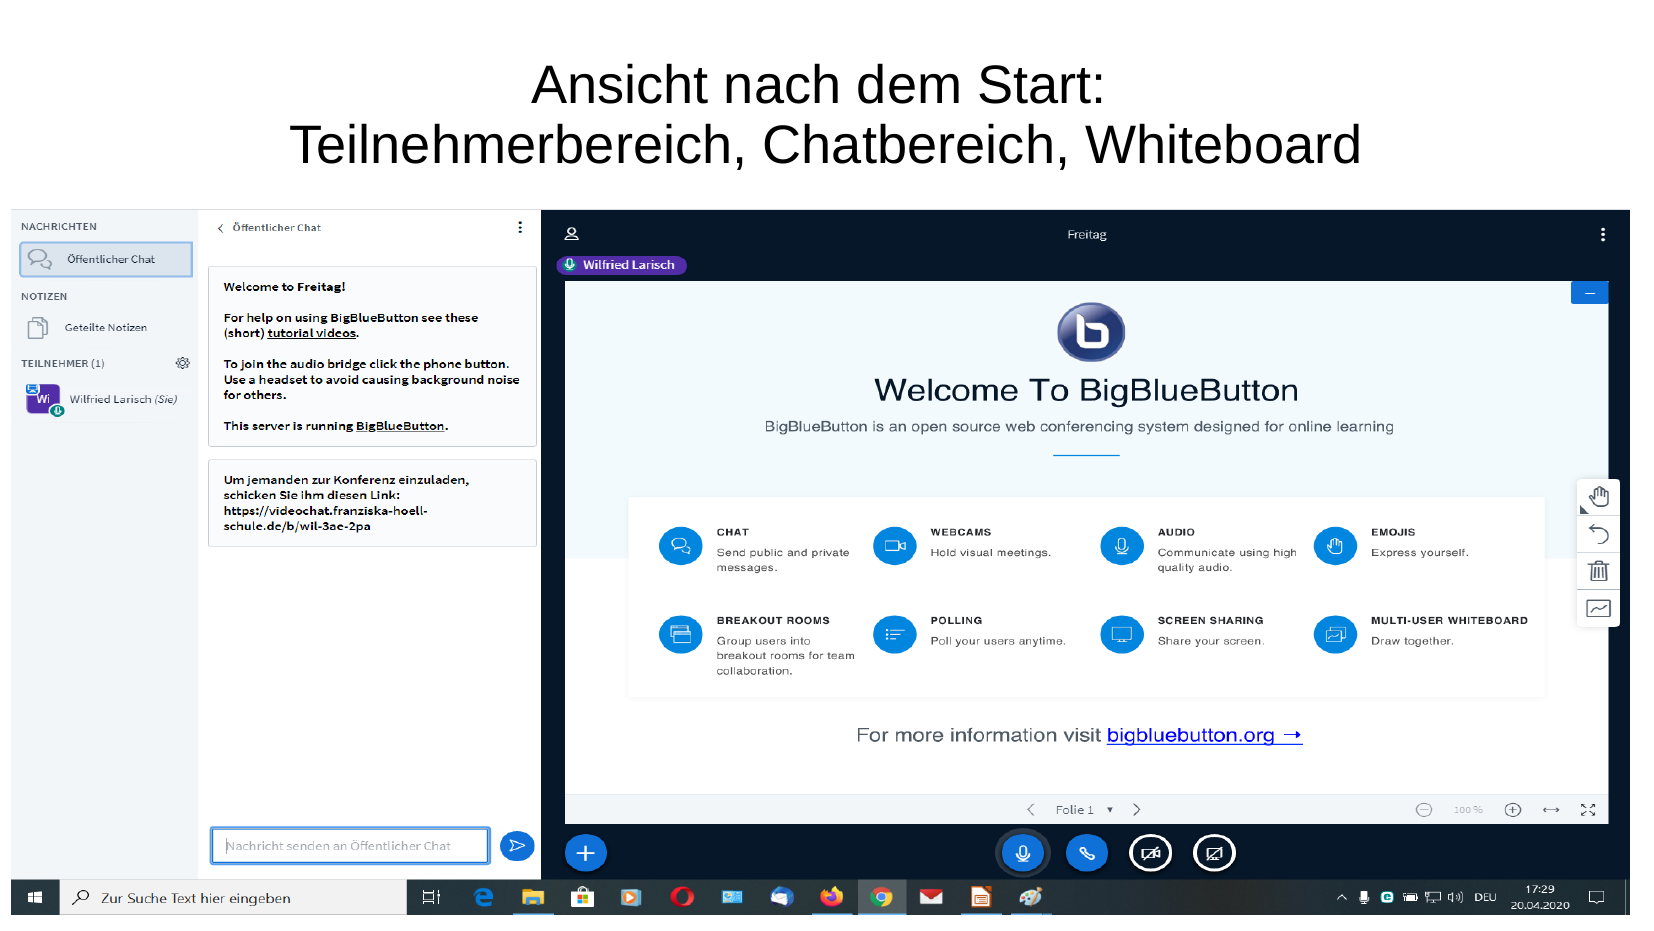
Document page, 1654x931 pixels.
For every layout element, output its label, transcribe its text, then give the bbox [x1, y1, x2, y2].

title Ansicht nach dem Start: Teilnehmerbereich, Chatbereich, Whiteboard [82, 37, 1571, 193]
picture [11, 202, 1630, 922]
